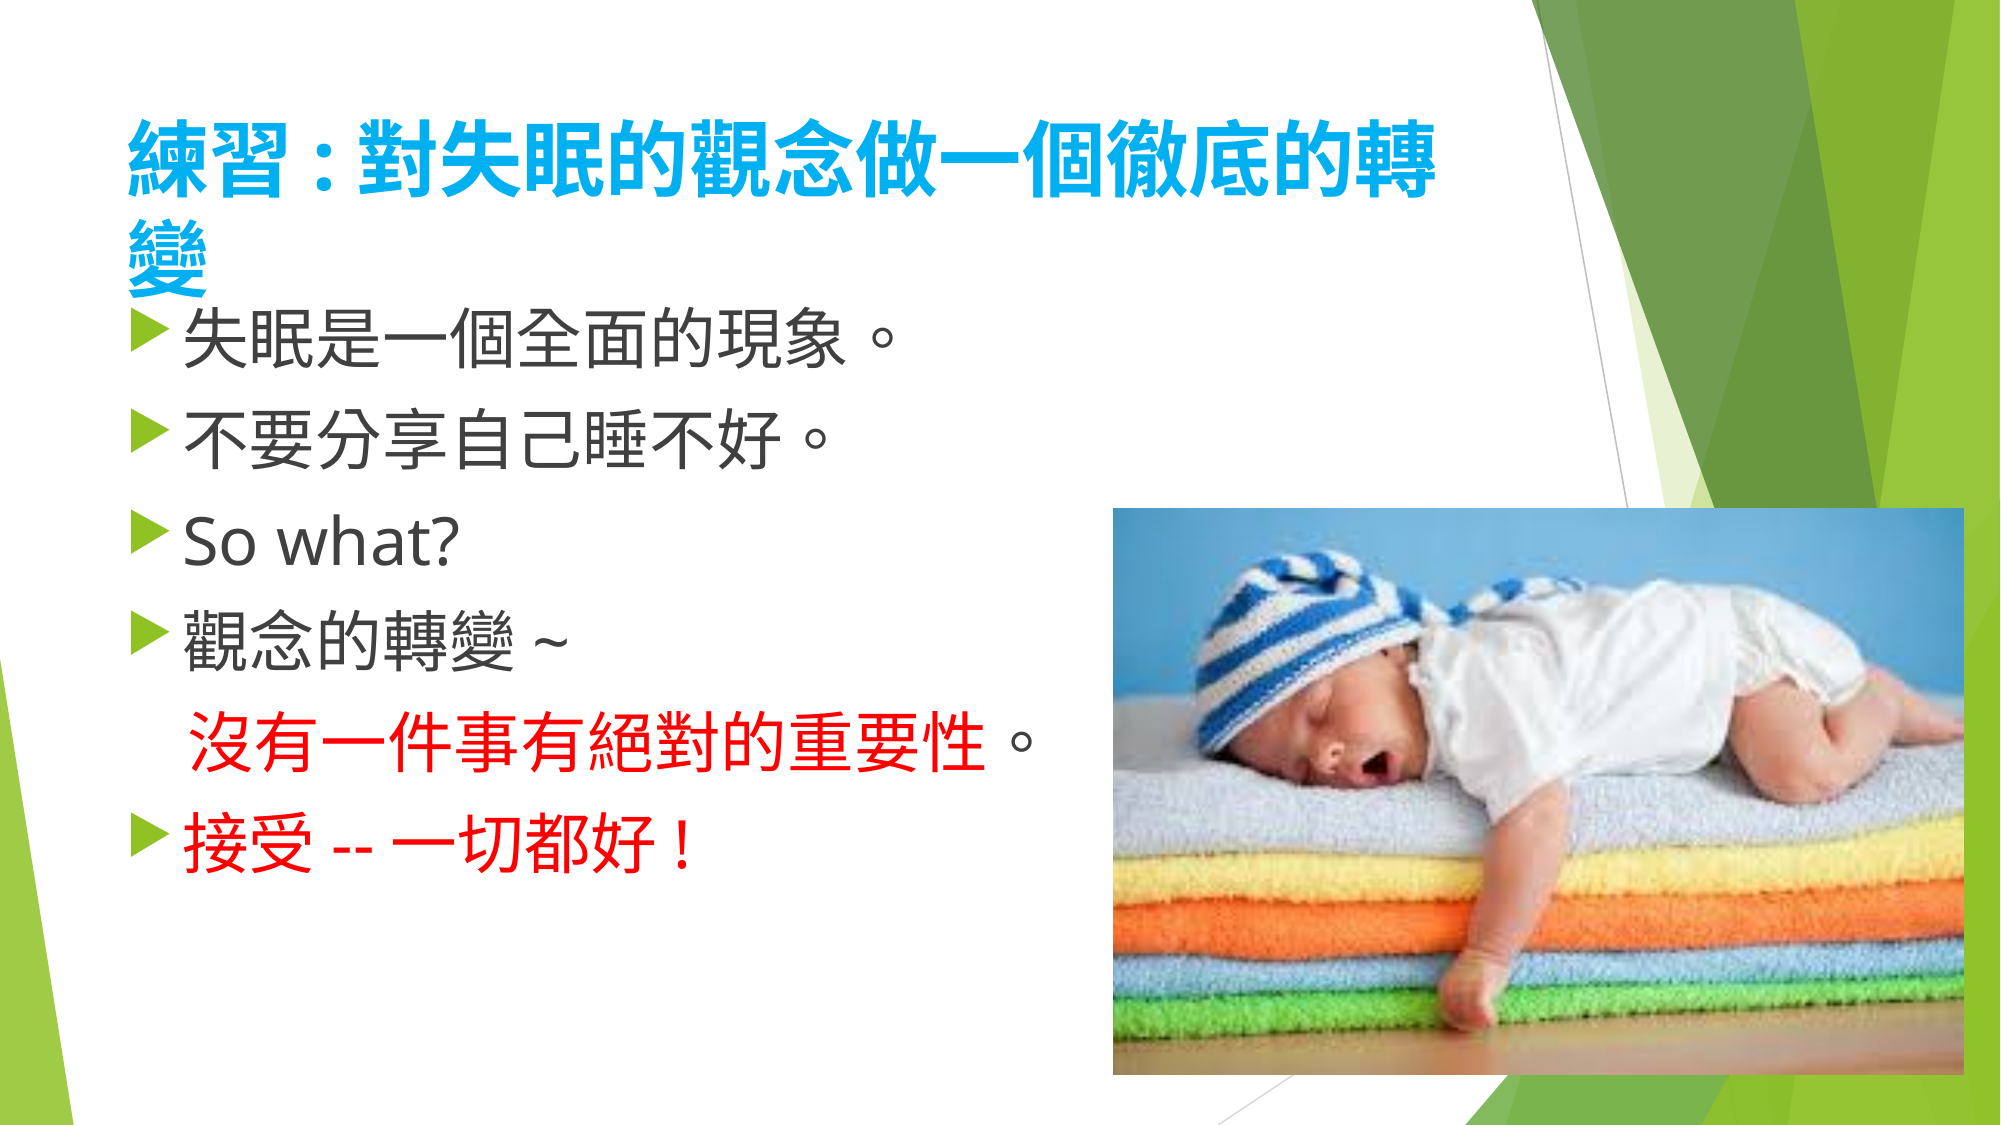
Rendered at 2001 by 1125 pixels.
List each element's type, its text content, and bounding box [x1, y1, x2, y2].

title 練習:對失眠的觀念做一個徹底的轉變 [111, 99, 1522, 289]
picture [1113, 508, 1964, 1075]
list 失眠是一個全面的現象。 不要分享自己睡不好。 So what? 觀念的轉變~ 沒有一件事有絕對的重要性。 接受--一切都好! [111, 289, 1522, 992]
